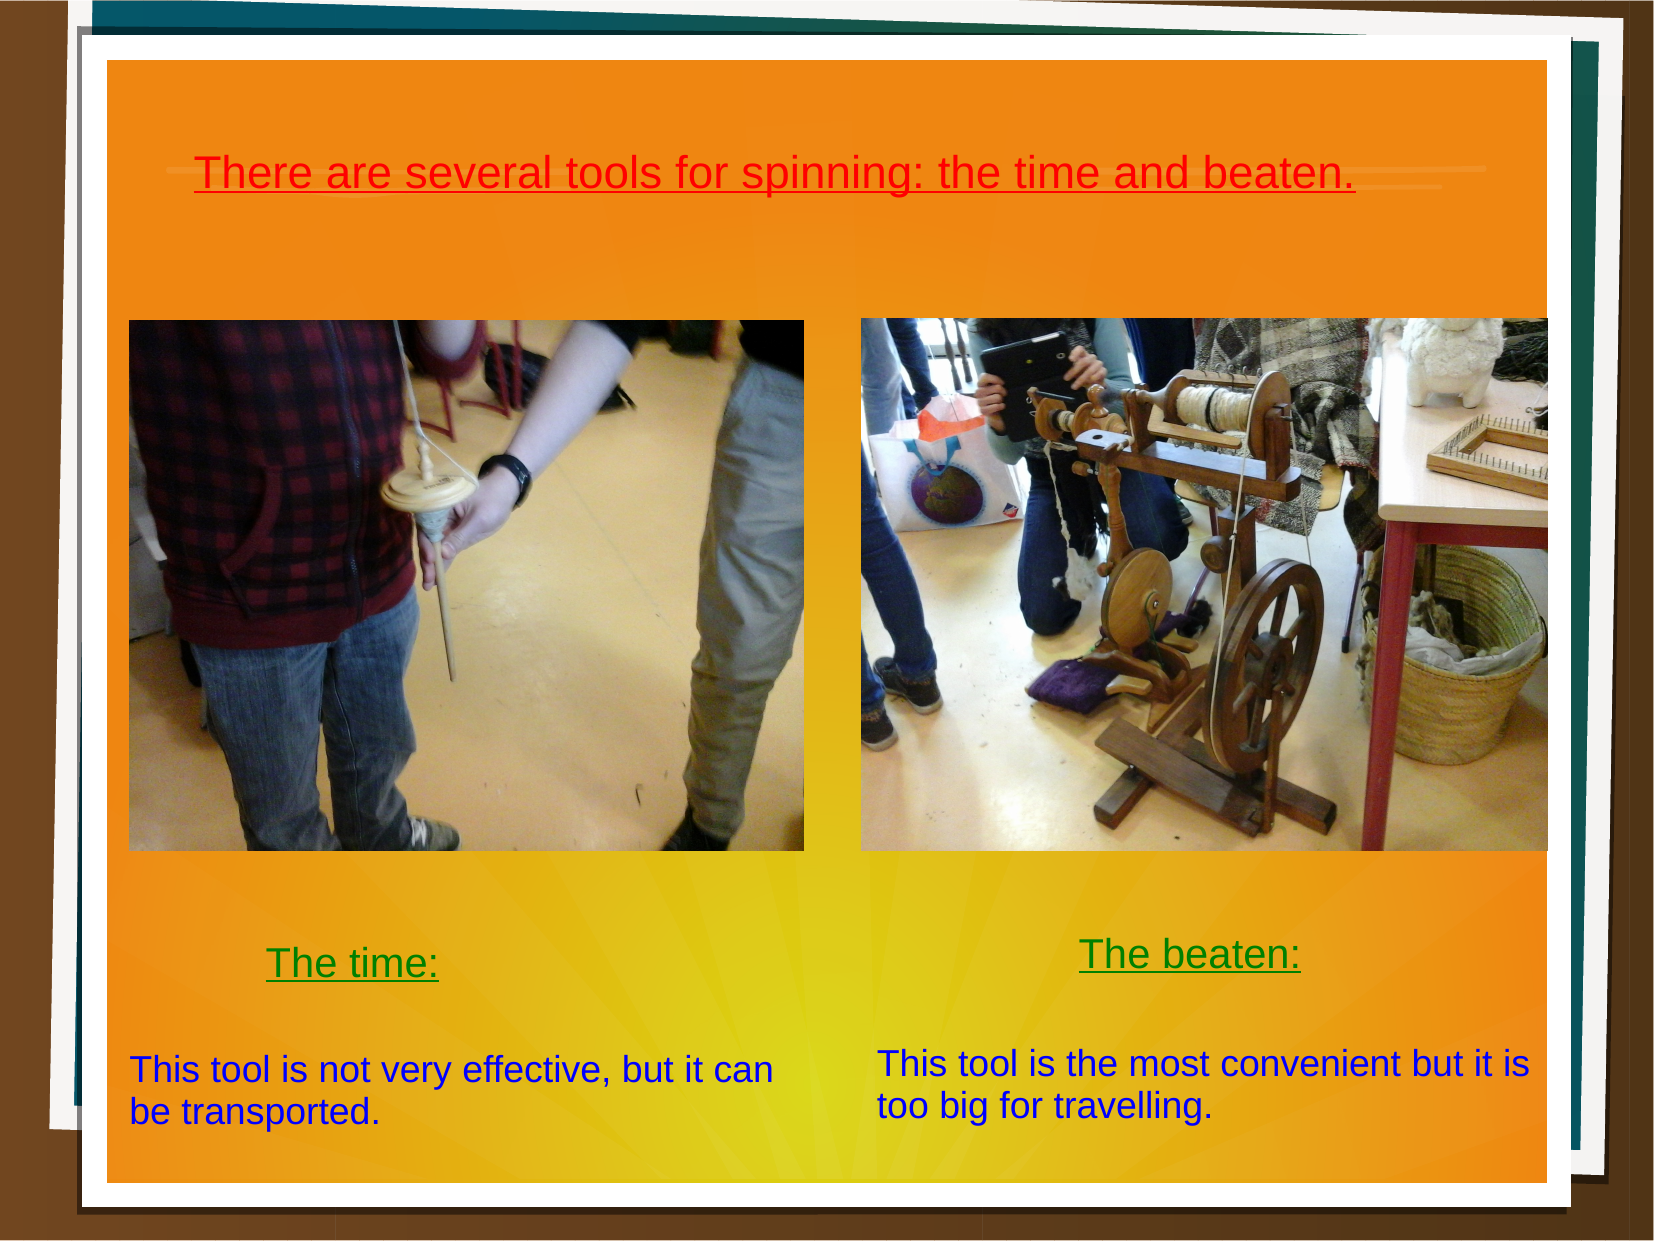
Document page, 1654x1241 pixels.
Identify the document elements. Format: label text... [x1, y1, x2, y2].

text_box There are several tools for spinning: the time and beaten. [178, 92, 1489, 206]
text_box This tool is the most convenient but it is too big for travelling. [862, 992, 1548, 1134]
text_box The beaten: [1063, 923, 1347, 985]
picture [861, 318, 1548, 851]
text_box The time: [250, 885, 532, 995]
picture [129, 320, 804, 851]
text_box This tool is not very effective, but it can be transported. [114, 1041, 815, 1141]
